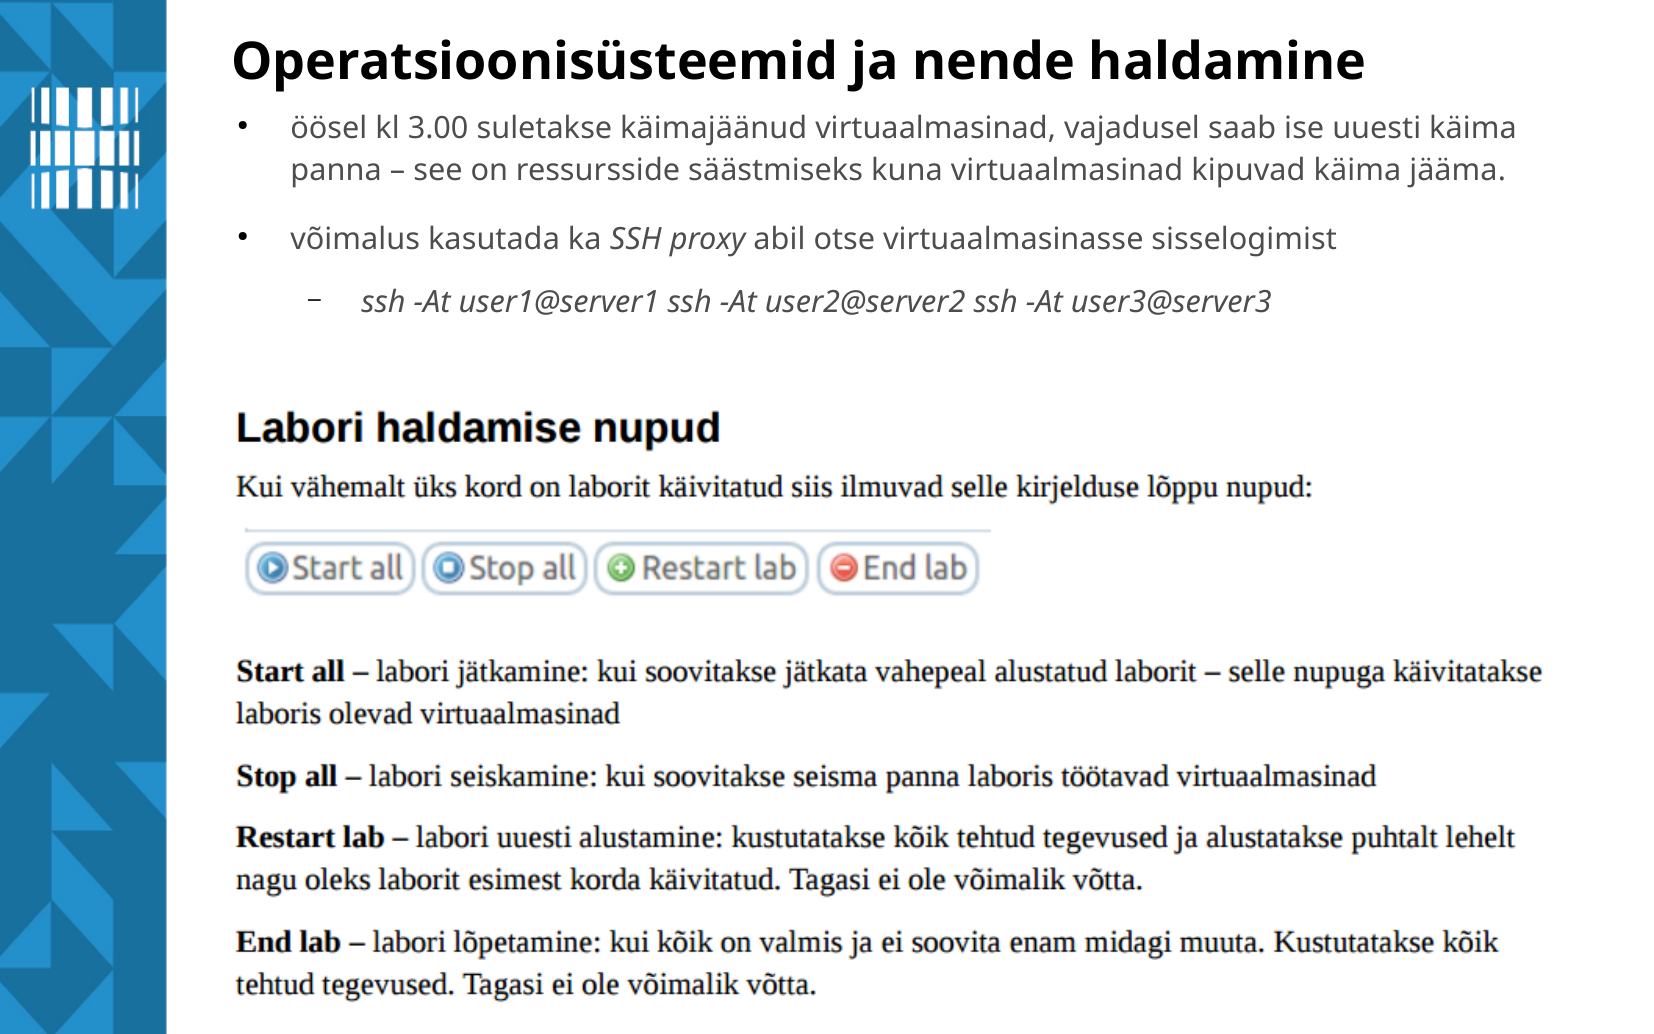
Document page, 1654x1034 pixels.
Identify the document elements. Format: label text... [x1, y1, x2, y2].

list öösel kl 3.00 suletakse käimajäänud virtuaalmasinad, vajadusel saab ise uuesti käima panna – see on ressursside säästmiseks kuna virtuaalmasinad kipuvad käima jääma. võimalus kasutada ka SSH proxy abil otse virtuaalmasinasse sisselogimist ssh -At user1@server1 ssh -At user2@server2 ssh -At user3@server3 [219, 106, 1595, 390]
picture [42, 108, 132, 208]
picture [228, 392, 1548, 1010]
list Operatsioonisüsteemid ja nende haldamine [231, 23, 1536, 101]
